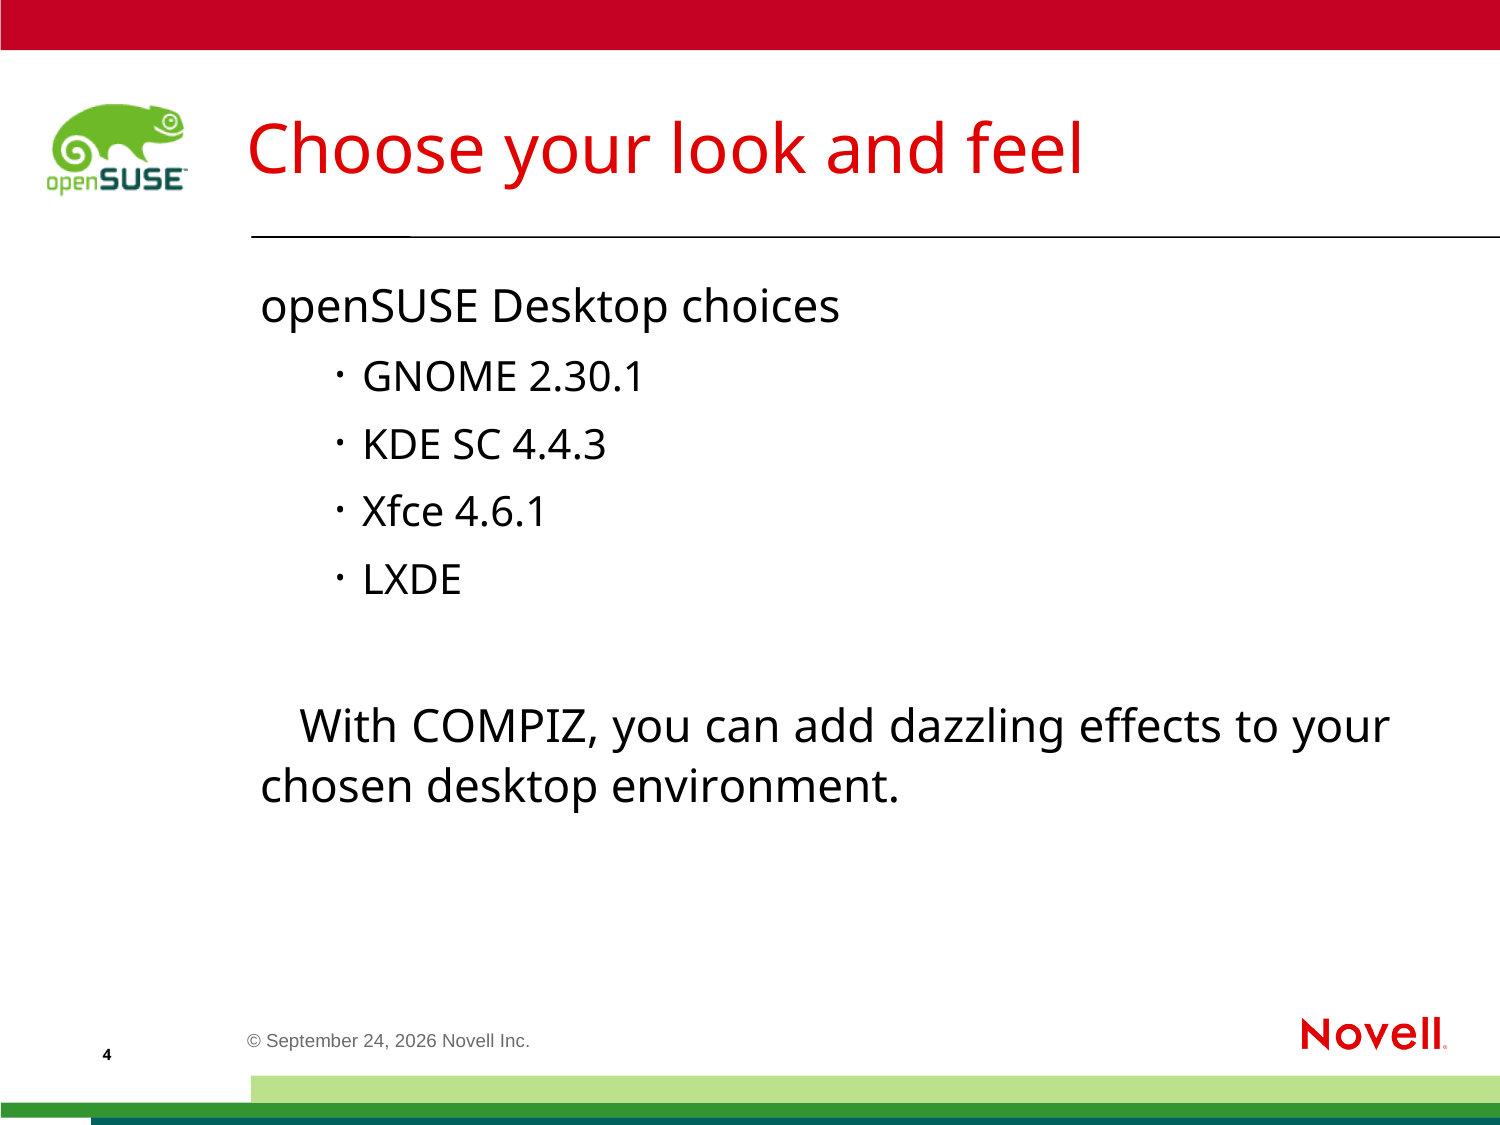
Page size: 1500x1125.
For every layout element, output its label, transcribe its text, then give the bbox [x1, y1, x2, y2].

picture [47, 104, 188, 197]
picture [1295, 1026, 1453, 1056]
list openSUSE Desktop choices GNOME 2.30.1 KDE SC 4.4.3 Xfce 4.6.1 LXDE With COMPIZ, you can add dazzling effects to your chosen desktop environment. [245, 267, 1458, 1026]
title Choose your look and feel [246, 60, 1409, 239]
